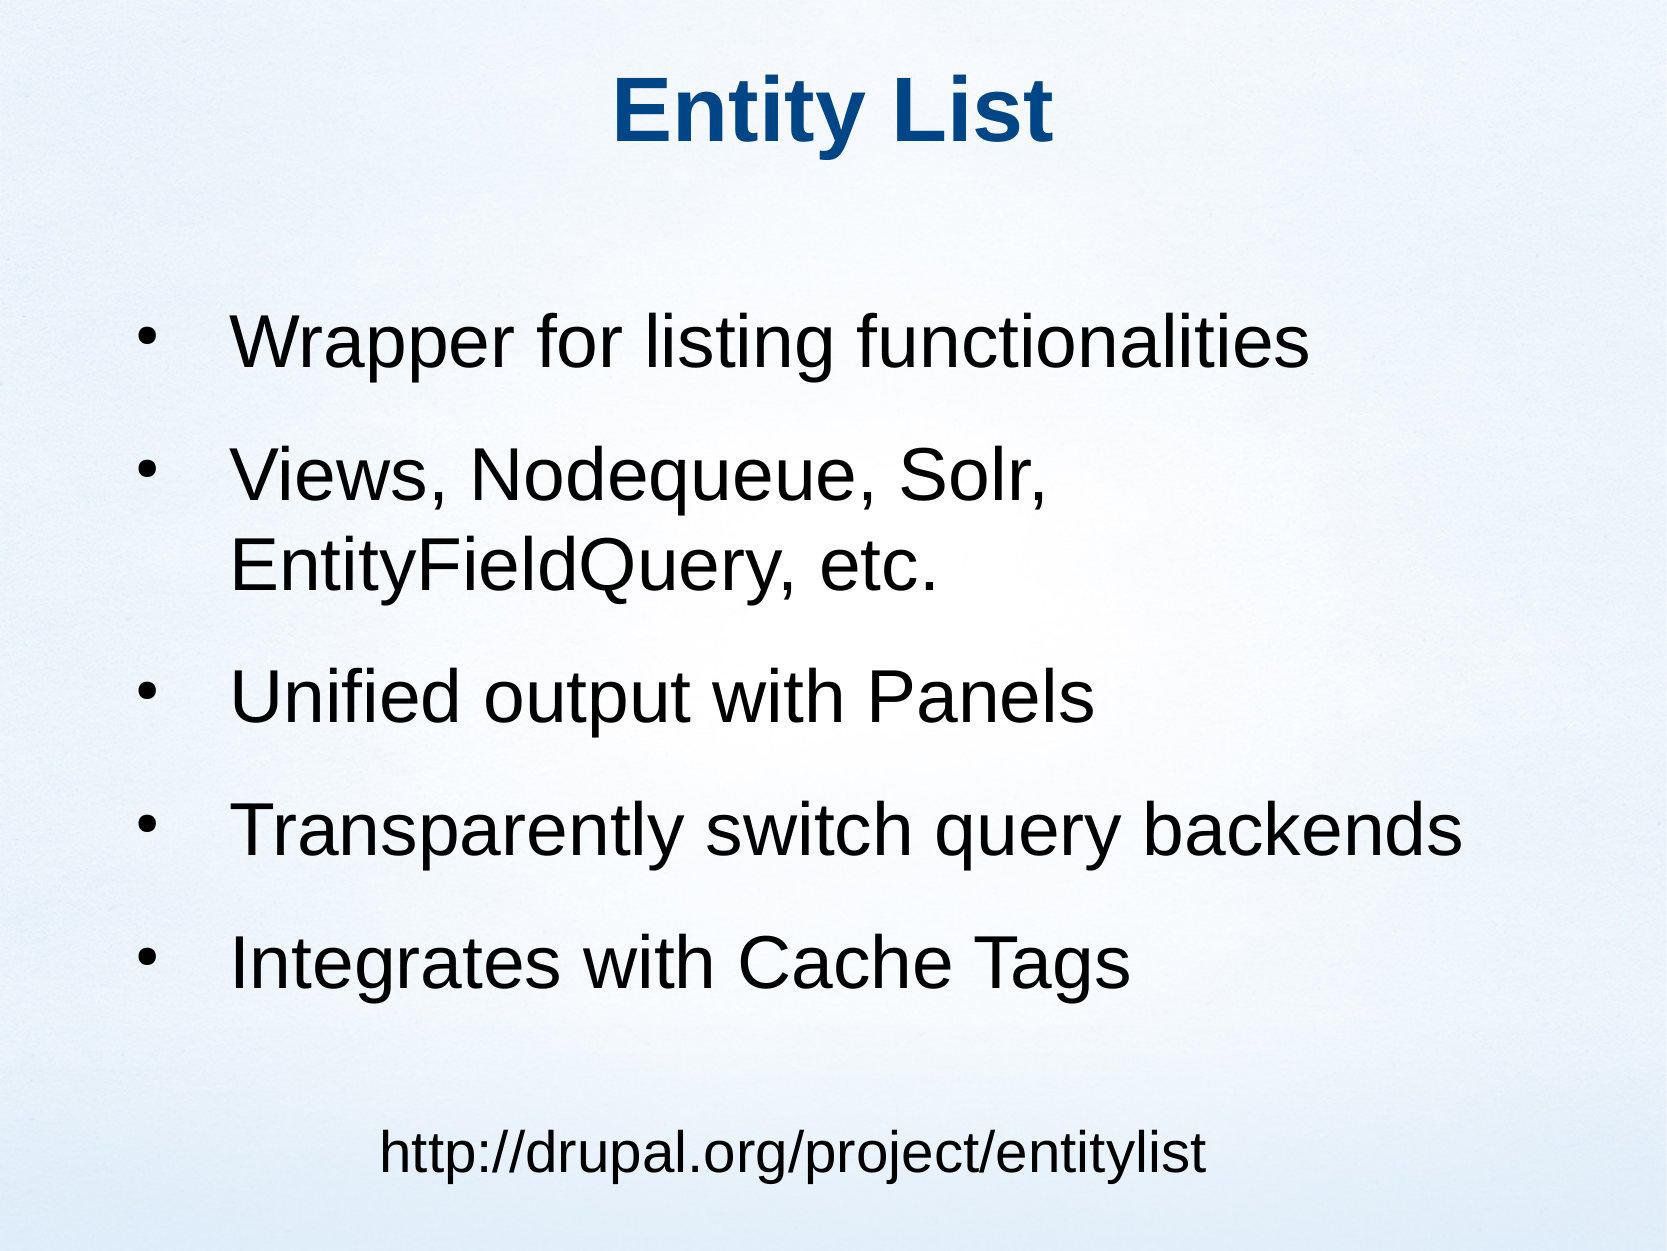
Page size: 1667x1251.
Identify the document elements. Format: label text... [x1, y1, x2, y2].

picture [0, 0, 1667, 1251]
title Entity List [83, 49, 1584, 259]
list Wrapper for listing functionalities Views, Nodequeue, Solr, EntityFieldQuery, etc. Unified output with Panels Transparently switch query backends Integrates with Cache Tags [83, 292, 1584, 1004]
text_box http://drupal.org/project/entitylist [364, 1107, 1303, 1193]
